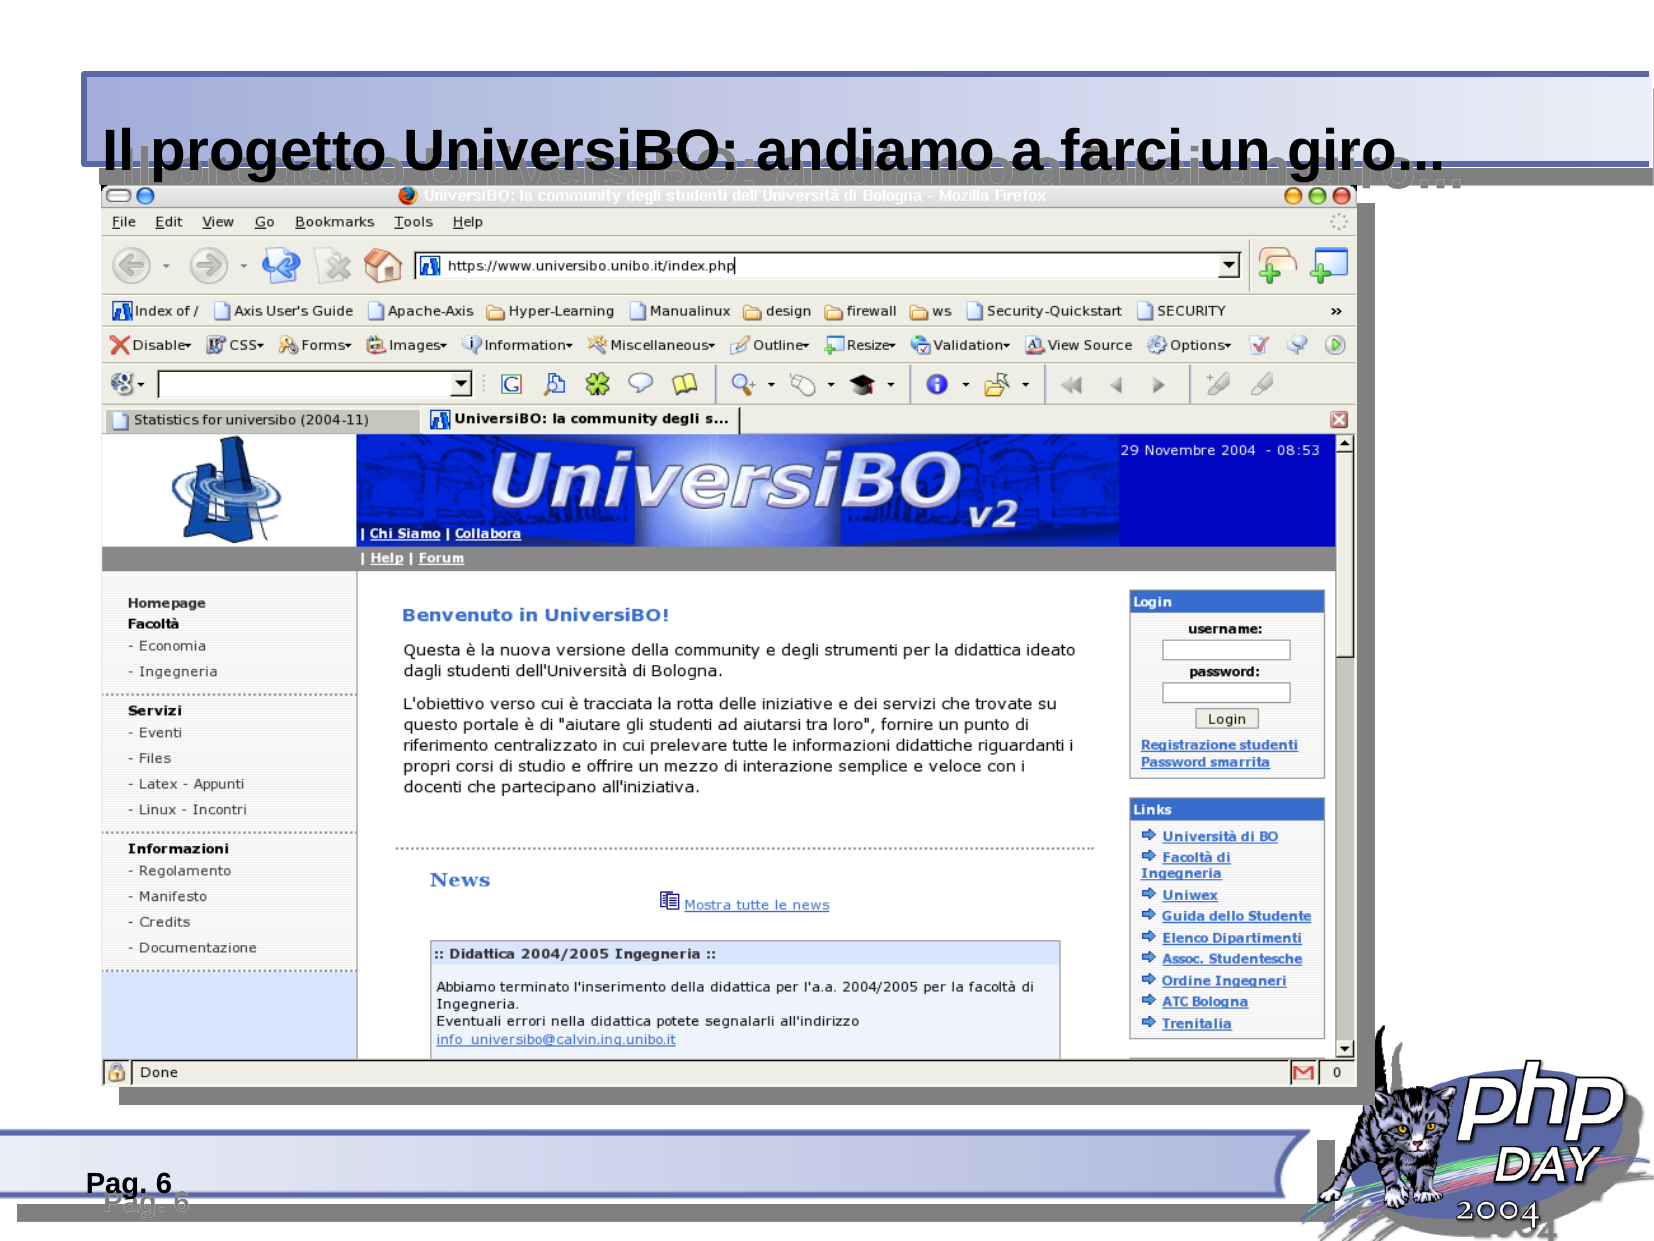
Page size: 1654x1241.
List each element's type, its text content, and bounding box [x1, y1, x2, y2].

text_box Il progetto UniversiBO: andiamo a farci un giro... [102, 85, 1496, 155]
picture [110, 1195, 117, 1201]
picture [101, 185, 1357, 1087]
picture [0, 1025, 1652, 1233]
picture [126, 1180, 133, 1190]
